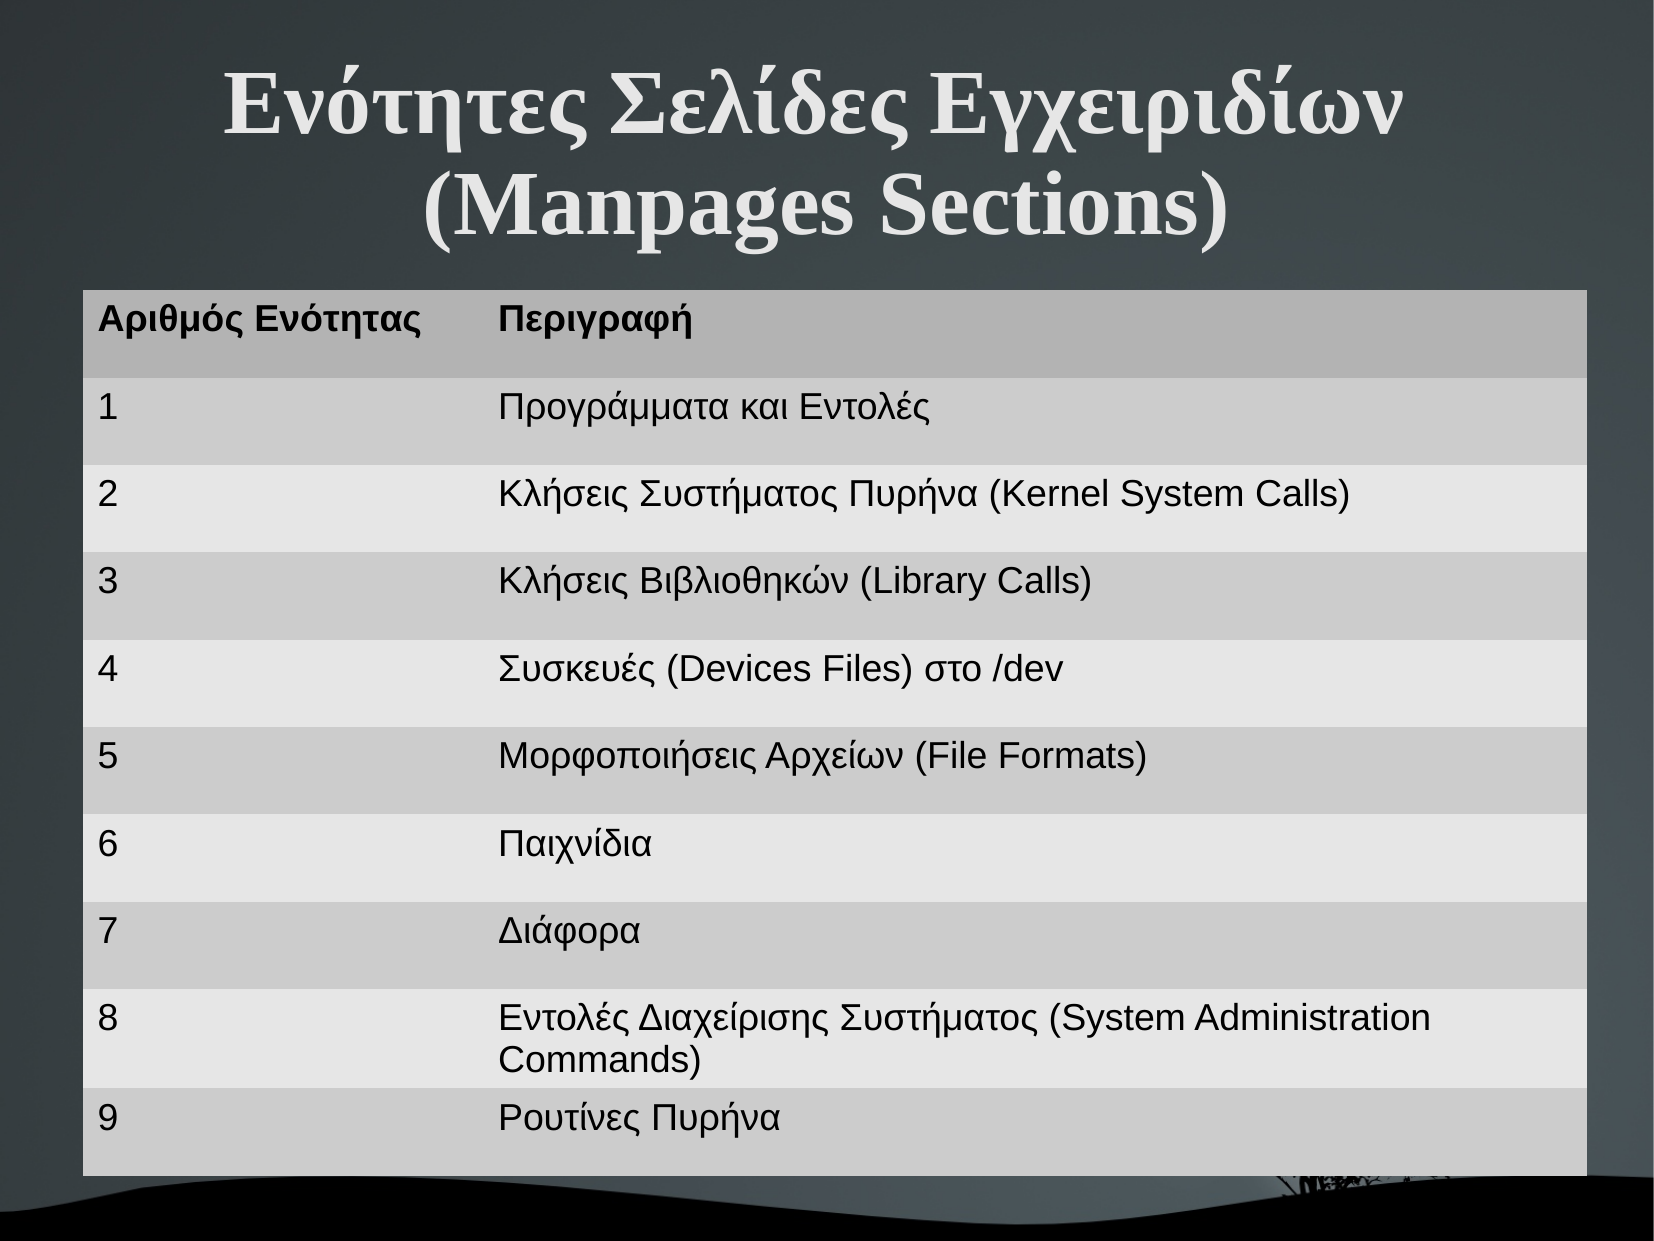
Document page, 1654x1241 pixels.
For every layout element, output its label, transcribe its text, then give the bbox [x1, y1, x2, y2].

table_cell Παιχνίδια [483, 814, 1587, 902]
table_cell Κλήσεις Βιβλιοθηκών (Library Calls) [483, 552, 1587, 640]
table_cell Ρουτίνες Πυρήνα [483, 1088, 1587, 1176]
table_cell 1 [83, 378, 483, 465]
table_cell Συσκευές (Devices Files) στο /dev [483, 640, 1587, 727]
table_cell 5 [83, 727, 483, 814]
table_cell 2 [83, 465, 483, 552]
table_cell Κλήσεις Συστήματος Πυρήνα (Kernel System Calls) [483, 465, 1587, 552]
table_cell Διάφορα [483, 902, 1587, 989]
table_header Αριθμός Ενότητας [83, 290, 483, 378]
table_header Περιγραφή [483, 290, 1587, 378]
picture [0, 0, 1654, 1241]
table_cell 9 [83, 1088, 483, 1176]
table_cell 7 [83, 902, 483, 989]
table_cell 3 [83, 552, 483, 640]
title Ενότητες Σελίδες Εγχειριδίων (Manpages Sections) [82, 19, 1571, 287]
table_cell Μορφοποιήσεις Αρχείων (File Formats) [483, 727, 1587, 814]
table_cell 6 [83, 814, 483, 902]
table_cell Εντολές Διαχείρισης Συστήματος (System Administration Commands) [483, 989, 1587, 1088]
table_cell 8 [83, 989, 483, 1088]
table_cell Προγράμματα και Εντολές [483, 378, 1587, 465]
table_cell 4 [83, 640, 483, 727]
